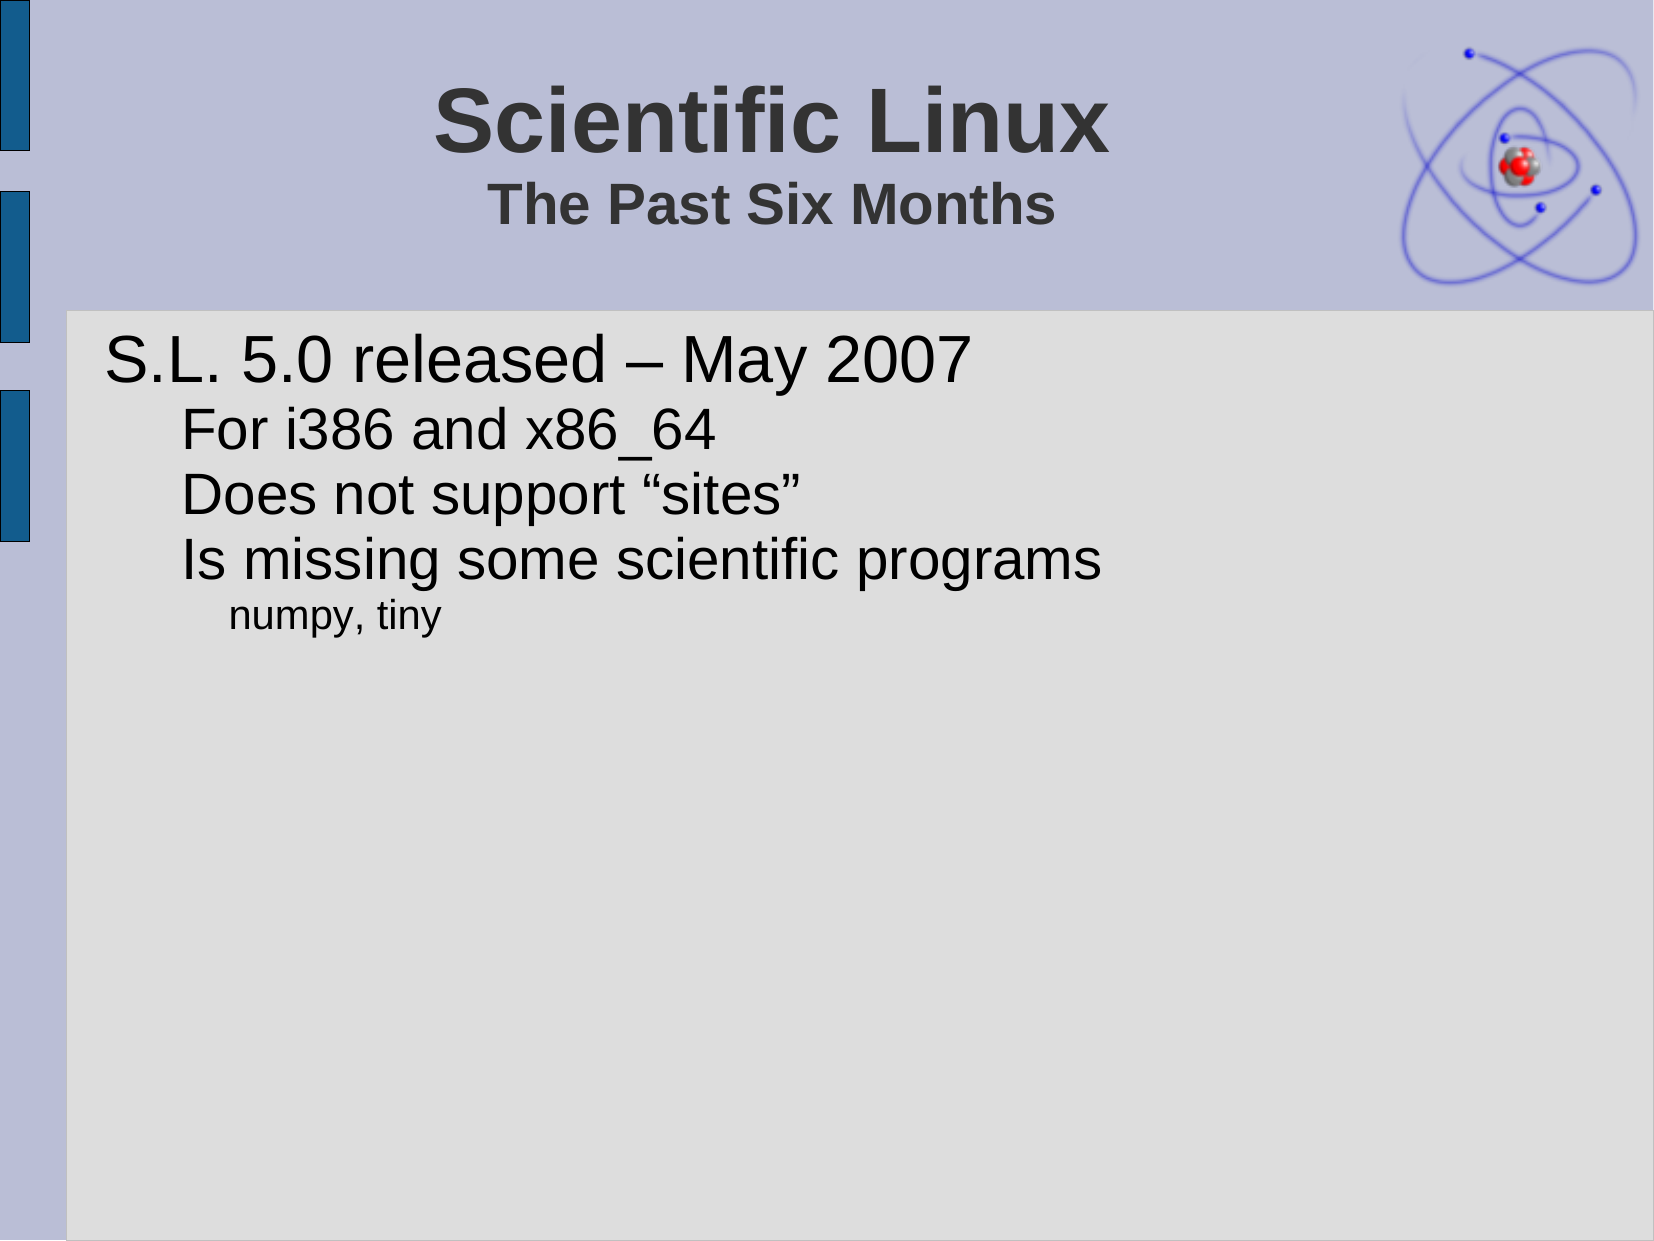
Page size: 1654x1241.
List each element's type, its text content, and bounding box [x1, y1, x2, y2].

list S.L. 5.0 released – May 2007 For i386 and x86_64 Does not support “sites” Is missing some scientific programs numpy, tiny [86, 321, 1576, 1045]
picture [1386, 33, 1654, 301]
title Scientific Linux The Past Six Months [82, 39, 1386, 267]
